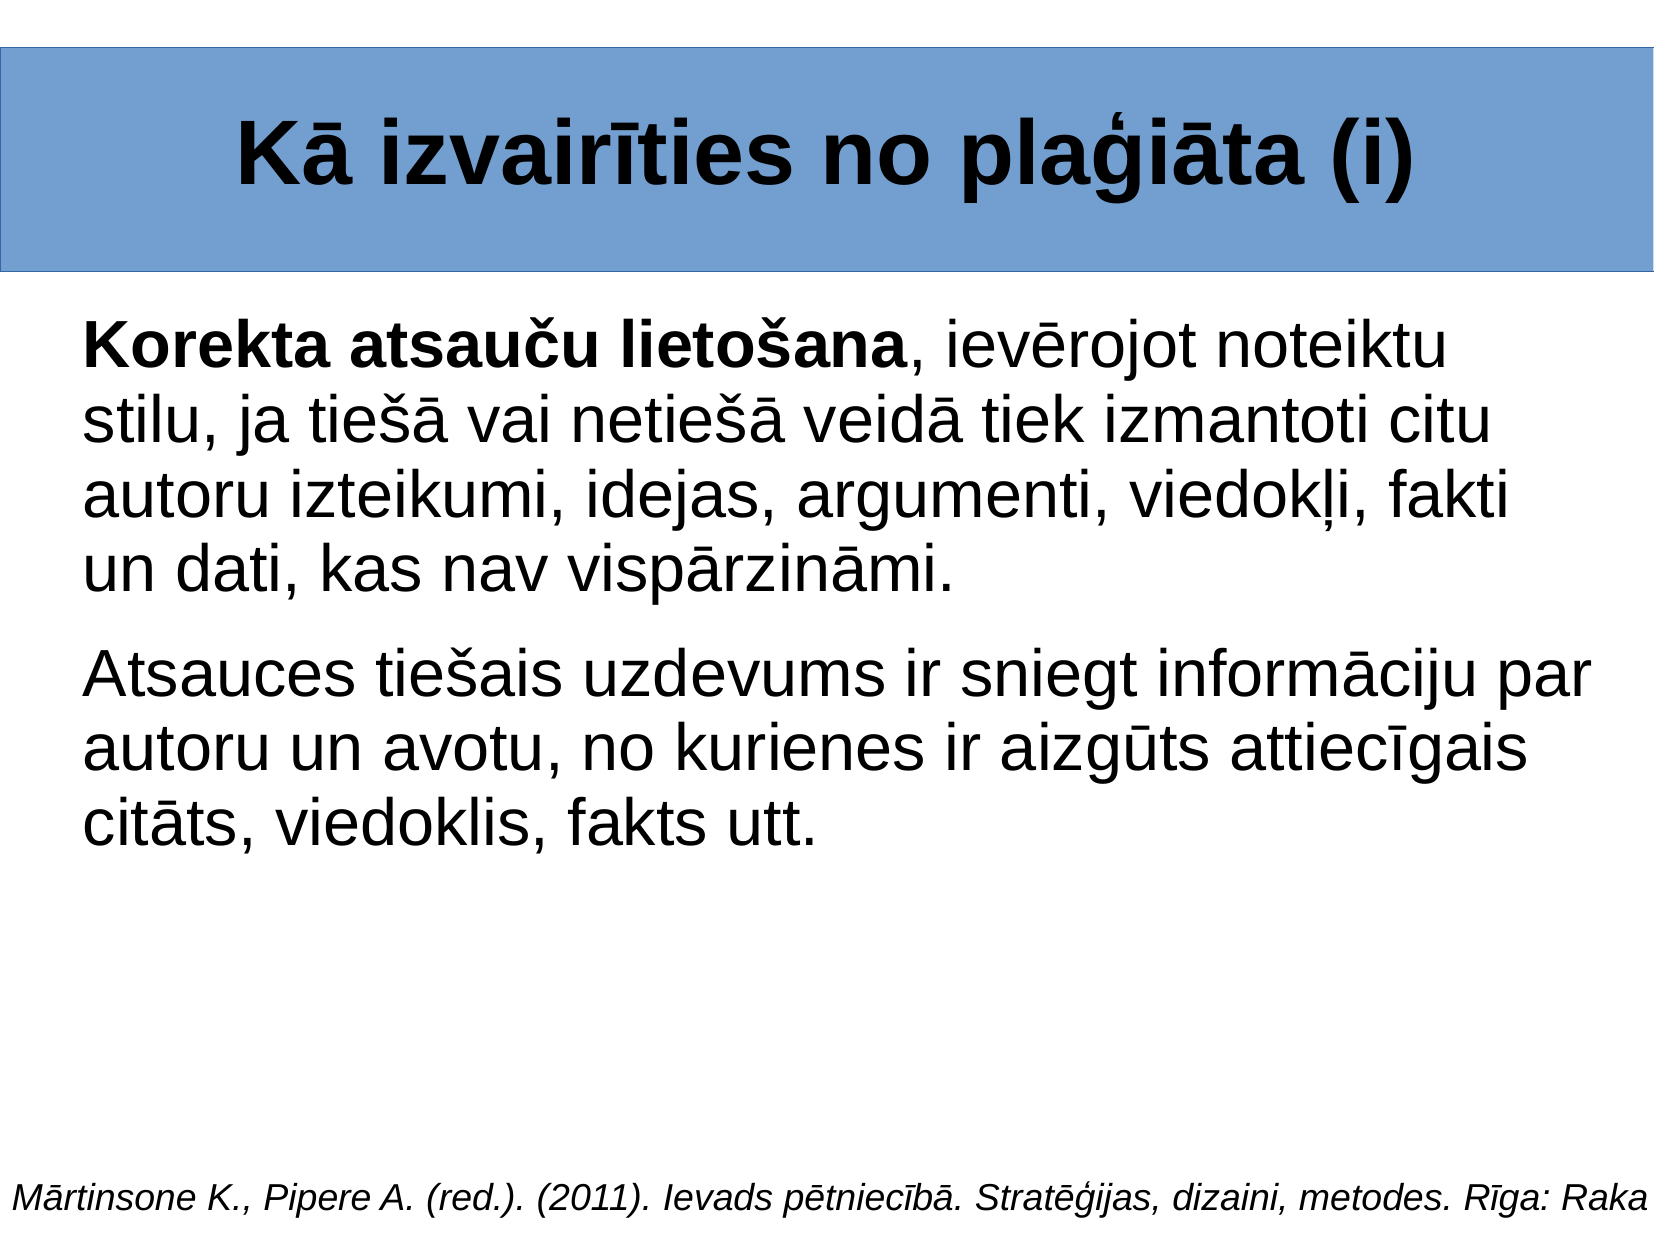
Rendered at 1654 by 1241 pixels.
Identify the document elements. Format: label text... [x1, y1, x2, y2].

text_box [0, 47, 1654, 272]
title Kā izvairīties no plaģiāta (i) [82, 49, 1571, 257]
list Korekta atsauču lietošana, ievērojot noteiktu stilu, ja tiešā vai netiešā veidā tiek izmantoti citu autoru izteikumi, idejas, argumenti, viedokļi, fakti un dati, kas nav vispārzināmi. Atsauces tiešais uzdevums ir sniegt informāciju par autoru un avotu, no kurienes ir aizgūts attiecīgais citāts, viedoklis, fakts utt. [82, 307, 1595, 1069]
text_box Mārtinsone K., Pipere A. (red.). (2011). Ievads pētniecībā. Stratēģijas, dizaini, metodes. Rīga: Raka [0, 1169, 1654, 1227]
